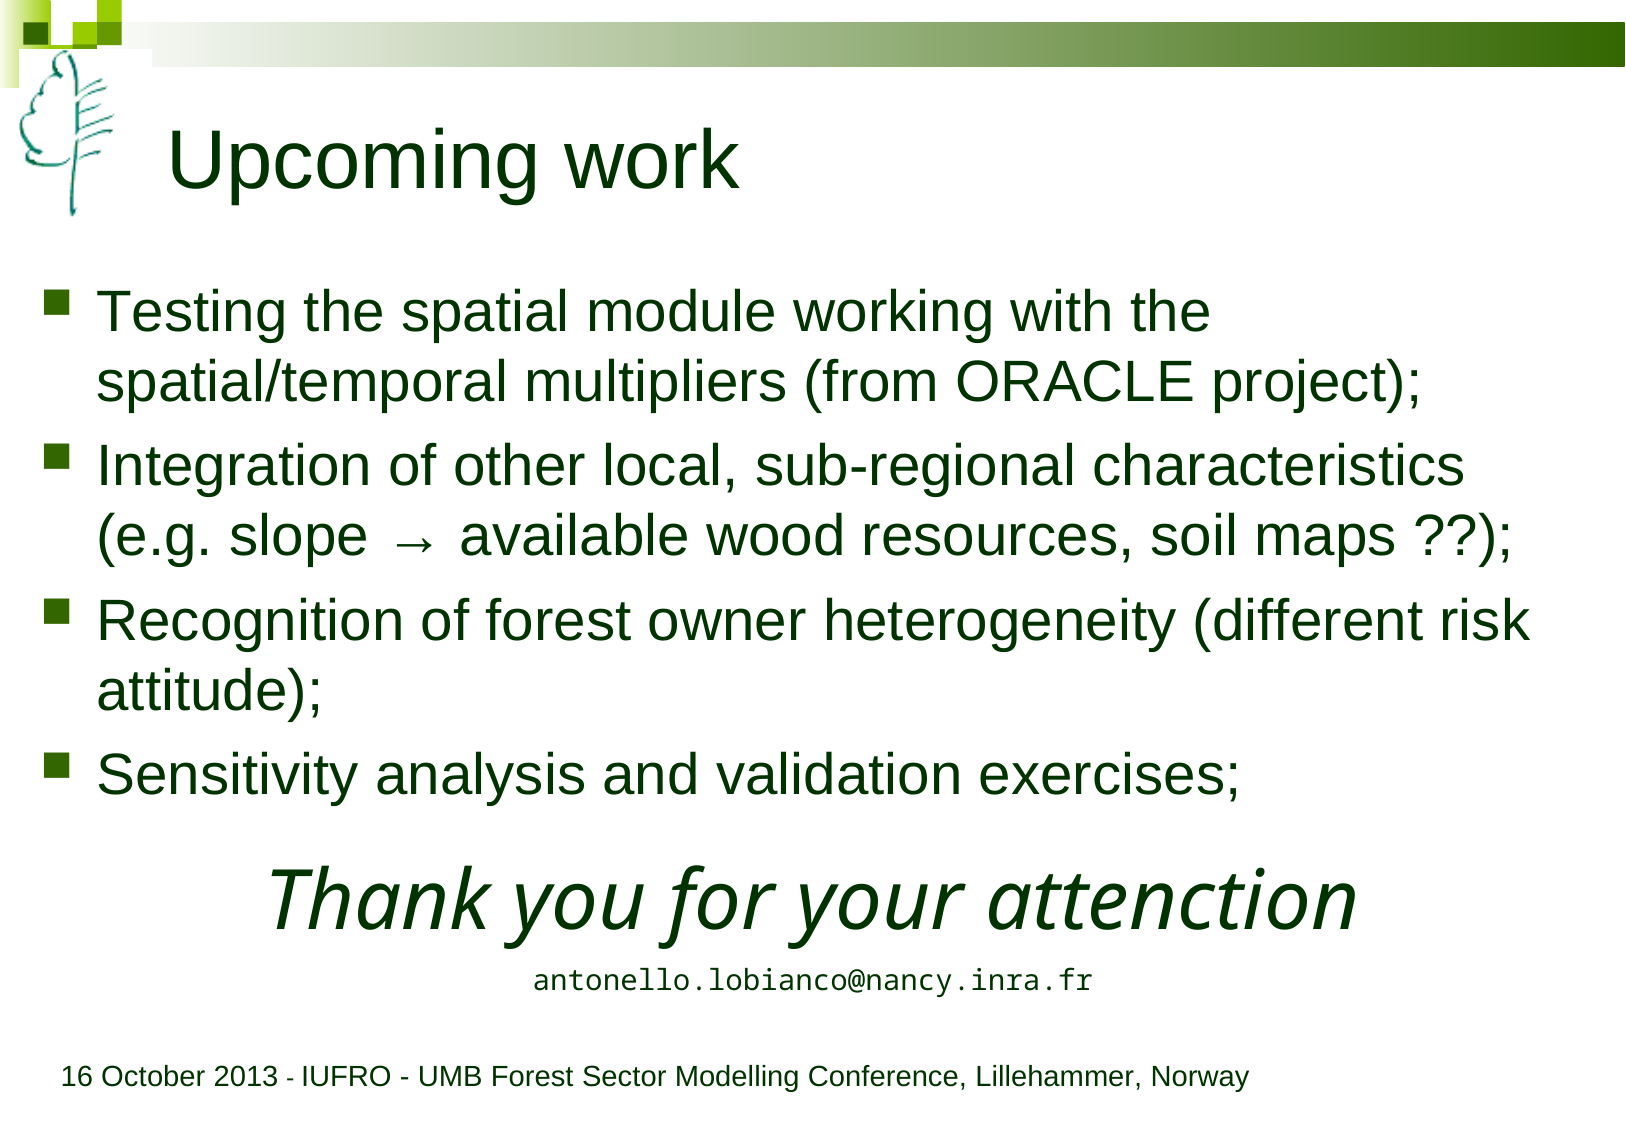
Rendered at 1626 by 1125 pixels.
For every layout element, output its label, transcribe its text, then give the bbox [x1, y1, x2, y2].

title Upcoming work [152, 97, 1548, 213]
list Testing the spatial module working with the spatial/temporal multipliers (from ORACLE project); Integration of other local, sub-regional characteristics (e.g. slope → available wood resources, soil maps ??); Recognition of forest owner heterogeneity (different risk attitude); Sensitivity analysis and validation exercises; [25, 236, 1595, 815]
list Thank you for your attenction antonello.lobianco@nancy.inra.fr [28, 838, 1598, 1004]
picture [19, 49, 152, 220]
